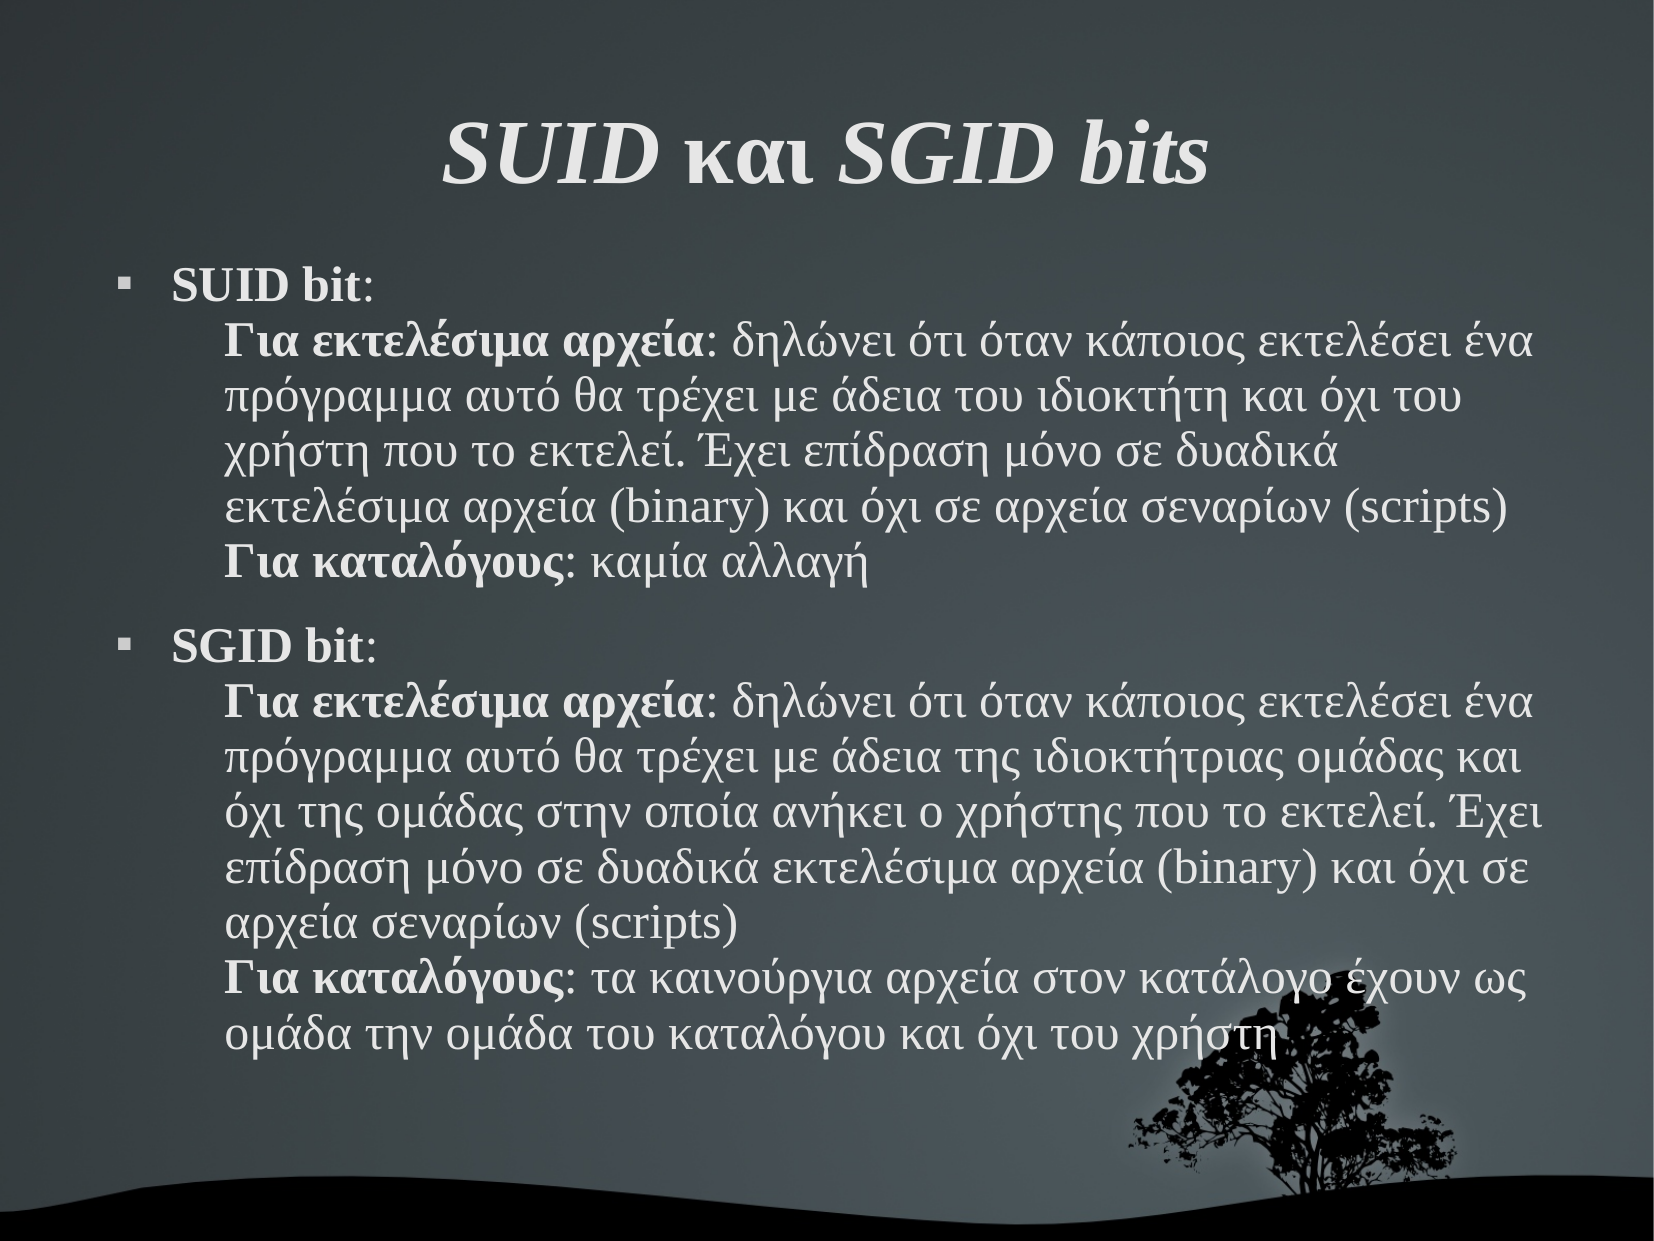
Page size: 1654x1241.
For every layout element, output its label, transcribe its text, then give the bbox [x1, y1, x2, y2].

list SUID bit: Για εκτελέσιμα αρχεία: δηλώνει ότι όταν κάποιος εκτελέσει ένα πρόγραμμα αυτό θα τρέχει με άδεια του ιδιοκτήτη και όχι του χρήστη που το εκτελεί. Έχει επίδραση μόνο σε δυαδικά εκτελέσιμα αρχεία (binary) και όχι σε αρχεία σεναρίων (scripts) Για καταλόγους: καμία αλλαγή SGID bit: Για εκτελέσιμα αρχεία: δηλώνει ότι όταν κάποιος εκτελέσει ένα πρόγραμμα αυτό θα τρέχει με άδεια της ιδιοκτήτριας ομάδας και όχι της ομάδας στην οποία ανήκει ο χρήστης που το εκτελεί. Έχει επίδραση μόνο σε δυαδικά εκτελέσιμα αρχεία (binary) και όχι σε αρχεία σεναρίων (scripts) Για καταλόγους: τα καινούργια αρχεία στον κατάλογο έχουν ως ομάδα την ομάδα του καταλόγου και όχι του χρήστη [82, 257, 1571, 1162]
picture [0, 0, 1654, 1241]
title SUID και SGID bits [82, 49, 1571, 257]
